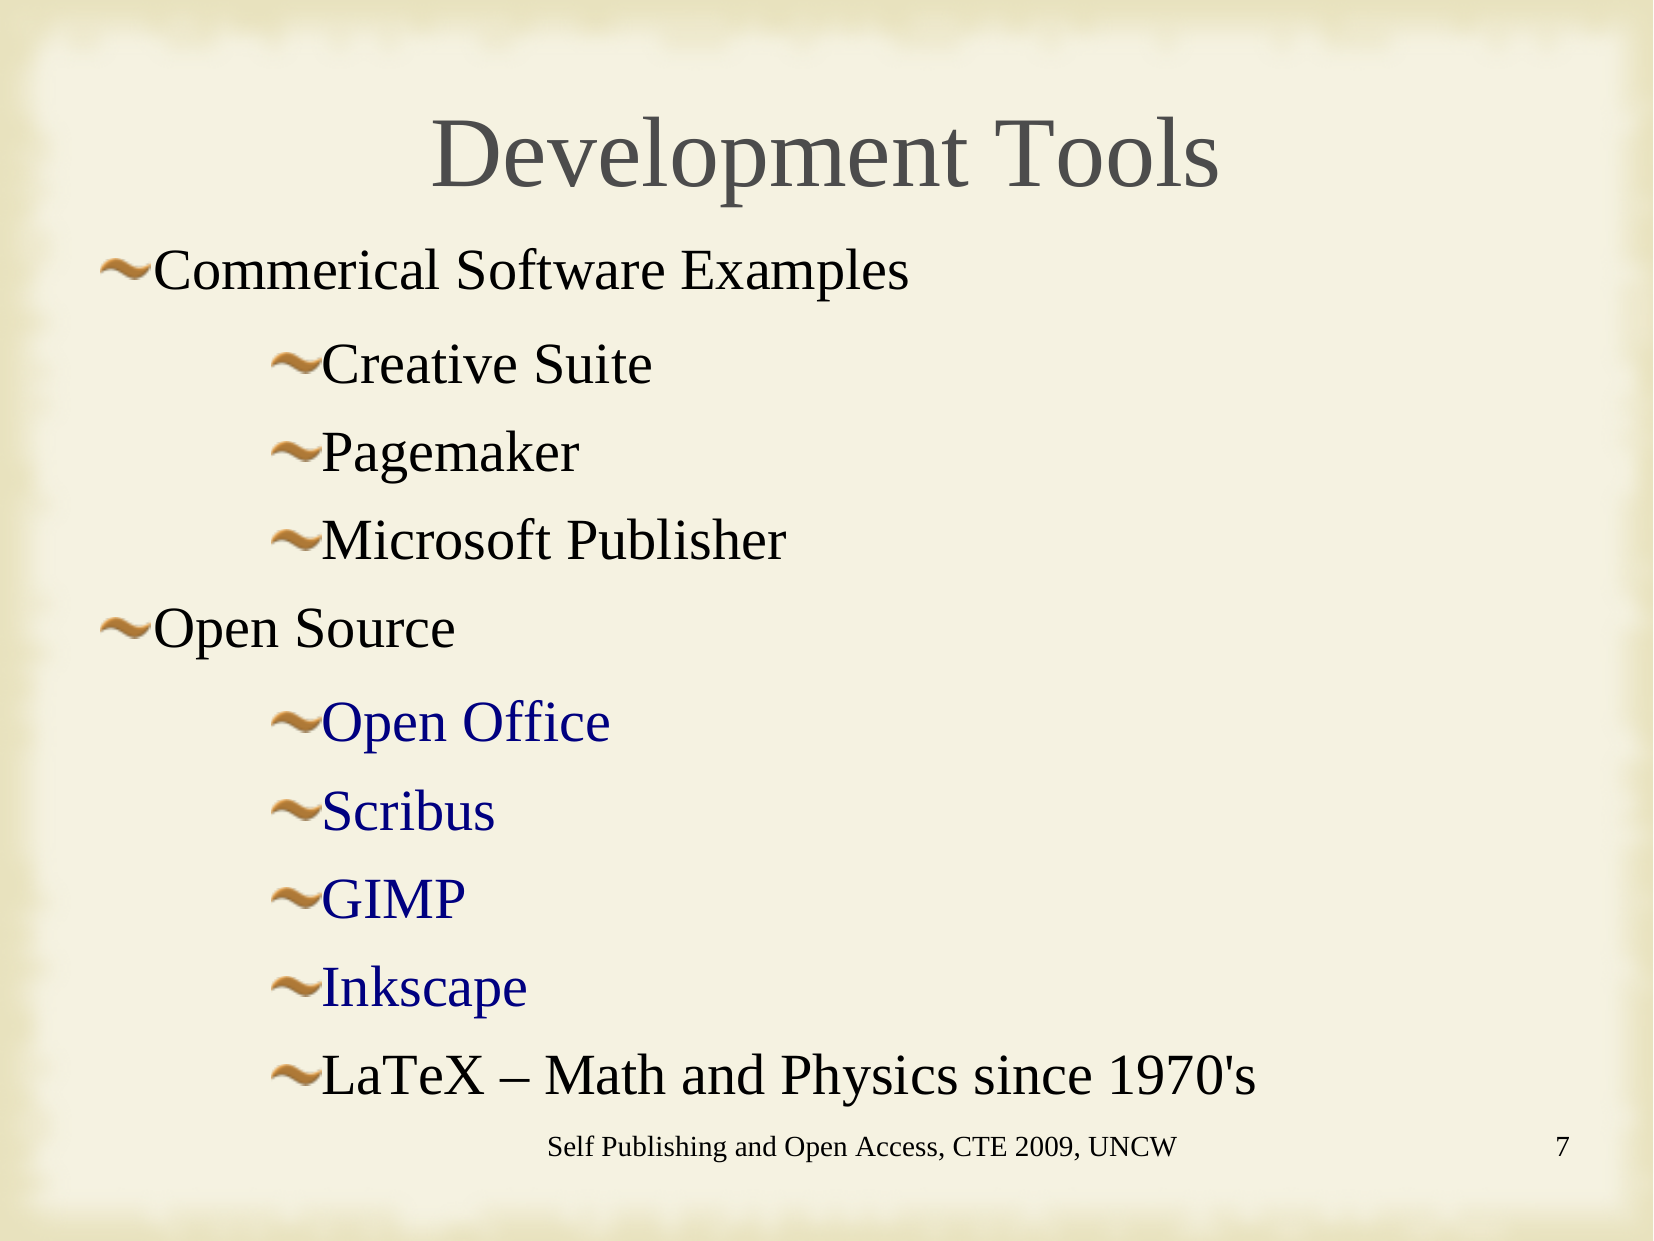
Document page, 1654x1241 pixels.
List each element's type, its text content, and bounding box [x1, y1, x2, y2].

list Commerical Software Examples Creative Suite Pagemaker Microsoft Publisher Open Source Open Office Scribus GIMP Inkscape LaTeX – Math and Physics since 1970's [82, 237, 1571, 1117]
title Development Tools [82, 56, 1571, 237]
picture [0, 0, 1654, 1241]
